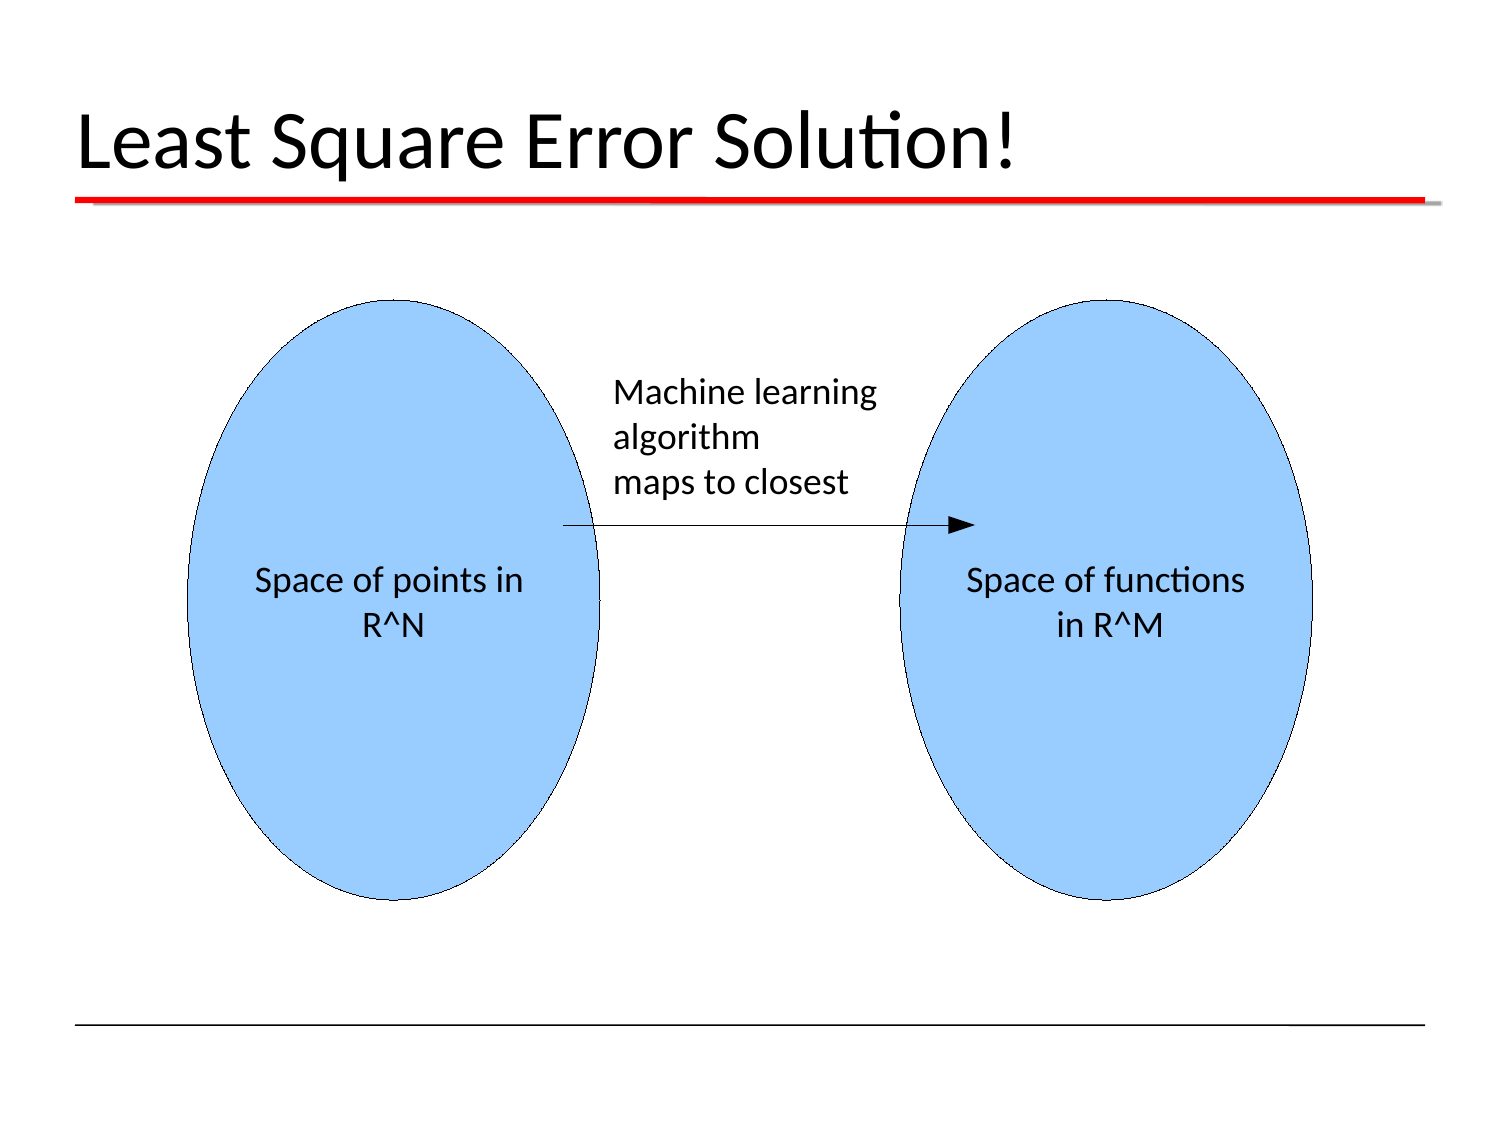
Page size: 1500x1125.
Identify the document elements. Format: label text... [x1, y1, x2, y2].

text_box Machine learning algorithm maps to closest [598, 359, 951, 510]
text_box Space of points in R^N [187, 299, 601, 901]
text_box Space of functions in R^M [899, 299, 1313, 901]
title Least Square Error Solution! [61, 37, 1487, 233]
